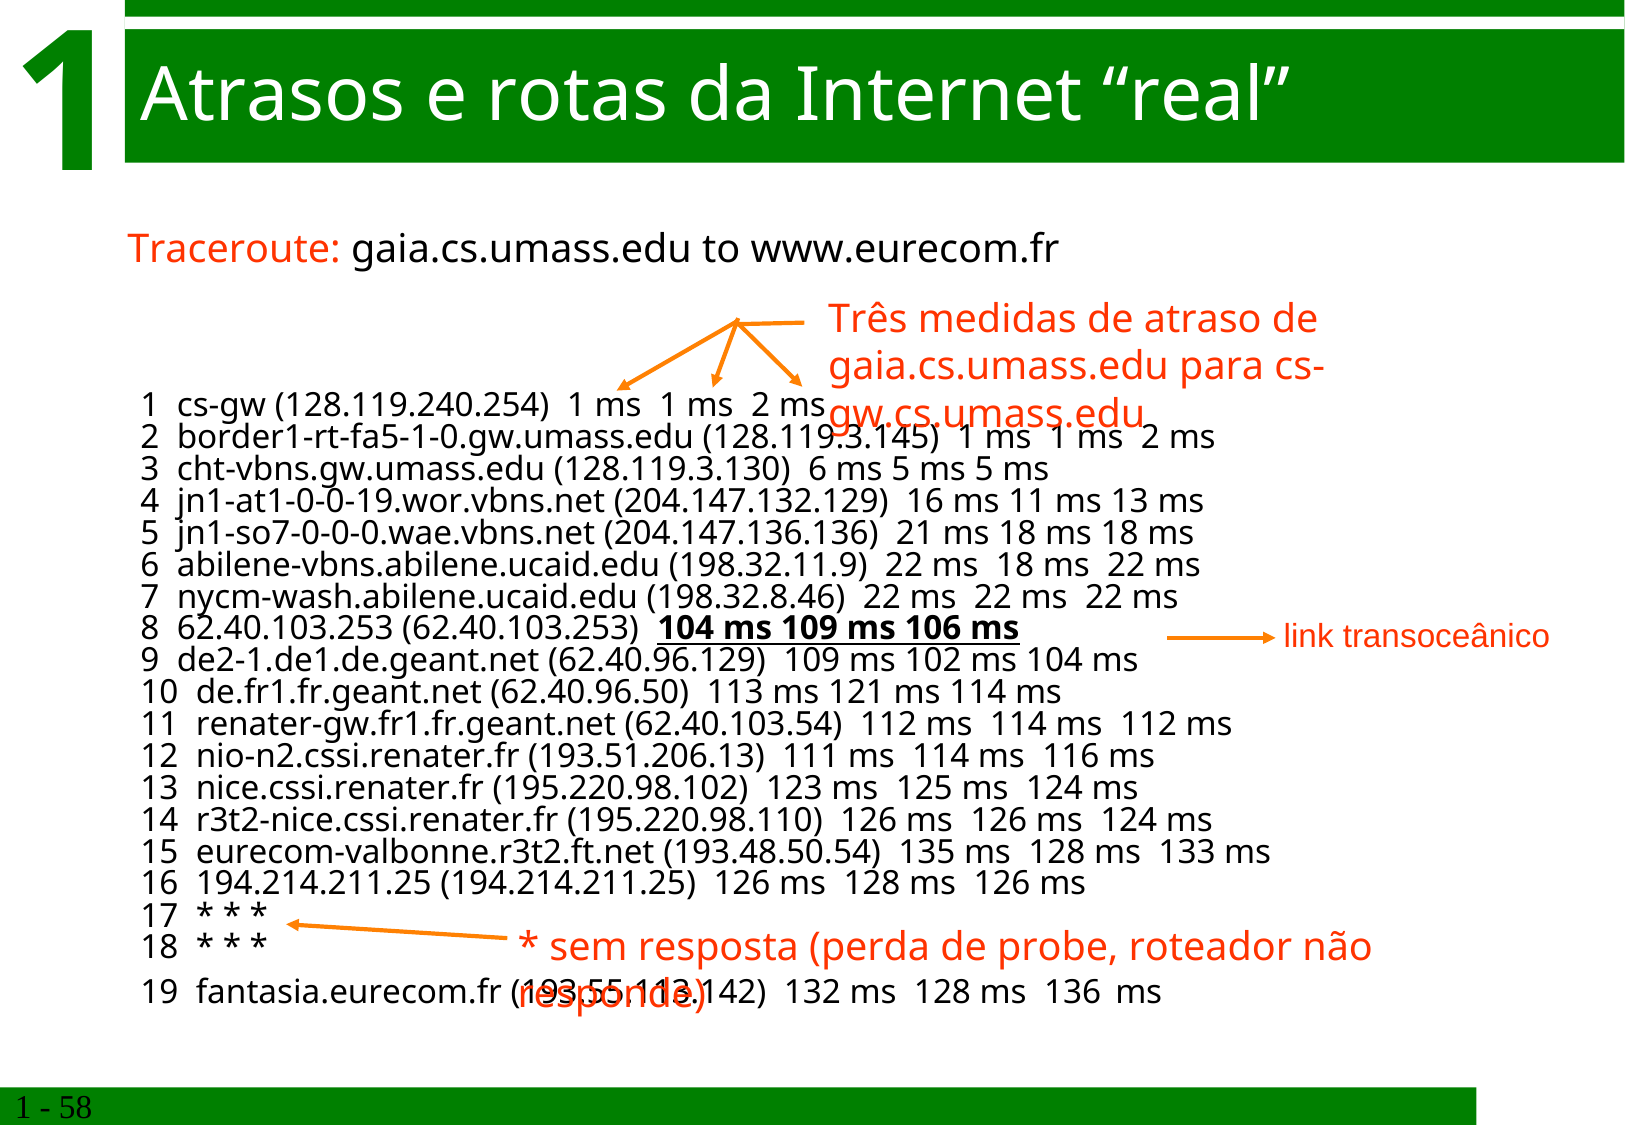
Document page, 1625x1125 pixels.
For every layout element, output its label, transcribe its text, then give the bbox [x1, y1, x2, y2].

text_box * sem resposta (perda de probe, roteador não responde) [502, 912, 1574, 1024]
text_box link transoceânico [1268, 606, 1566, 662]
text_box Atrasos e rotas da Internet “real” [125, 37, 1625, 138]
text_box Três medidas de atraso de gaia.cs.umass.edu para cs-gw.cs.umass.edu [813, 285, 1625, 444]
text_box 1 cs-gw (128.119.240.254) 1 ms 1 ms 2 ms 2 border1-rt-fa5-1-0.gw.umass.edu (128.119.3.145) 1 ms 1 ms 2 ms 3 cht-vbns.gw.umass.edu (128.119.3.130) 6 ms 5 ms 5 ms 4 jn1-at1-0-0-19.wor.vbns.net (204.147.132.129) 16 ms 11 ms 13 ms 5 jn1-so7-0-0-0.wae.vbns.net (204.147.136.136) 21 ms 18 ms 18 ms 6 abilene-vbns.abilene.ucaid.edu (198.32.11.9) 22 ms 18 ms 22 ms 7 nycm-wash.abilene.ucaid.edu (198.32.8.46) 22 ms 22 ms 22 ms 8 62.40.103.253 (62.40.103.253) 104 ms 109 ms 106 ms 9 de2-1.de1.de.geant.net (62.40.96.129) 109 ms 102 ms 104 ms 10 de.fr1.fr.geant.net (62.40.96.50) 113 ms 121 ms 114 ms 11 renater-gw.fr1.fr.geant.net (62.40.103.54) 112 ms 114 ms 112 ms 12 nio-n2.cssi.renater.fr (193.51.206.13) 111 ms 114 ms 116 ms 13 nice.cssi.renater.fr (195.220.98.102) 123 ms 125 ms 124 ms 14 r3t2-nice.cssi.renater.fr (195.220.98.110) 126 ms 126 ms 124 ms 15 eurecom-valbonne.r3t2.ft.net (193.48.50.54) 135 ms 128 ms 133 ms 16 194.214.211.25 (194.214.211.25) 126 ms 128 ms 126 ms 17 * * * 18 * * * 19 fantasia.eurecom.fr (193.55.113.142) 132 ms 128 ms 136 ms [125, 383, 1588, 1022]
text_box Traceroute: gaia.cs.umass.edu to www.eurecom.fr [112, 215, 1569, 279]
